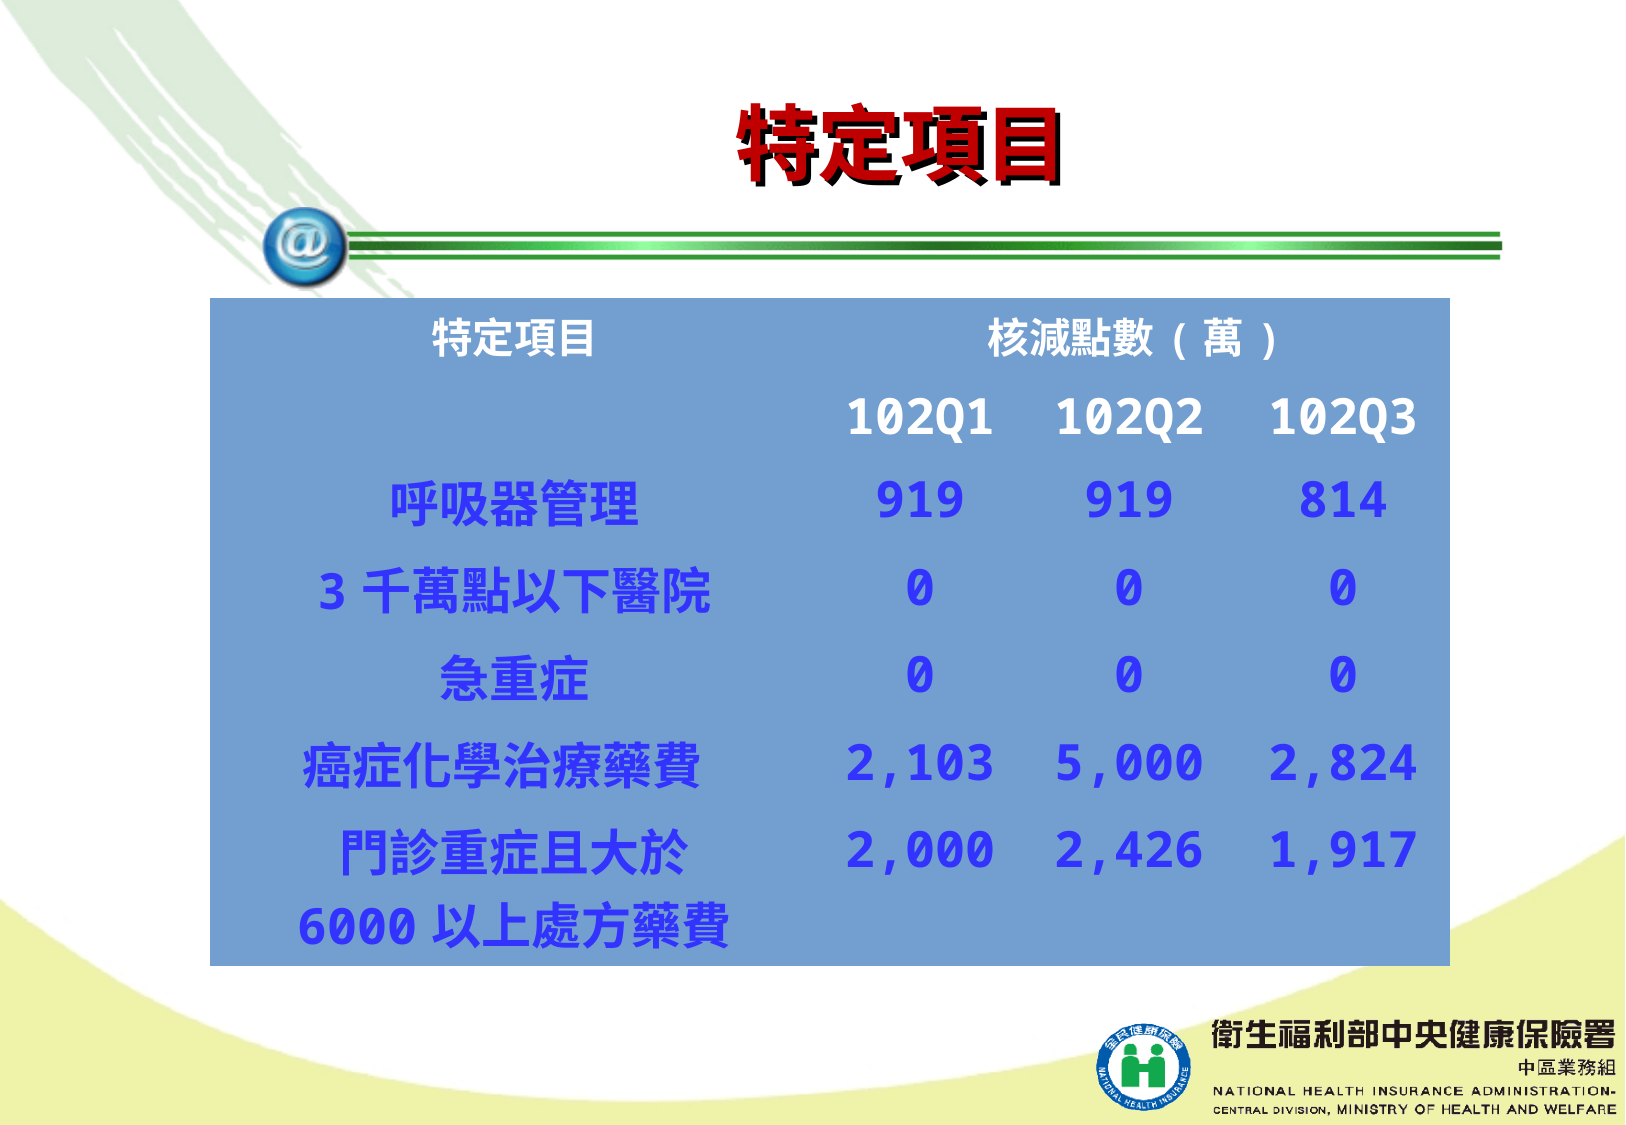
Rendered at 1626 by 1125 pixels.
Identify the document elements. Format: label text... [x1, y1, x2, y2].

table_cell 2,426 [1022, 806, 1236, 966]
table_cell 2,000 [819, 806, 1022, 966]
table_cell 0 [1236, 544, 1450, 632]
table_cell 102Q2 [1022, 374, 1236, 457]
table_cell 0 [819, 632, 1022, 719]
table_cell 919 [819, 457, 1022, 544]
table_cell 1,917 [1236, 806, 1450, 966]
table_cell 2,103 [819, 719, 1022, 806]
table_cell 102Q3 [1236, 374, 1450, 457]
table_cell 0 [1022, 544, 1236, 632]
table_cell 102Q1 [819, 374, 1022, 457]
text_box [633, 1046, 1013, 1107]
table_cell 門診重症且大於 6000以上處方藥費 [210, 806, 819, 966]
table_cell 919 [1022, 457, 1236, 544]
table_cell 急重症 [210, 632, 819, 719]
table_cell 呼吸器管理 [210, 457, 819, 544]
table_cell 5,000 [1022, 719, 1236, 806]
table_cell 2,824 [1236, 719, 1450, 806]
text_box 特定項目 [304, 67, 1498, 209]
table_header 核減點數(萬) [819, 298, 1450, 374]
table_cell 814 [1236, 457, 1450, 544]
table_cell 3千萬點以下醫院 [210, 544, 819, 632]
table_cell 癌症化學治療藥費 [210, 719, 819, 806]
table_cell 0 [819, 544, 1022, 632]
table_cell 0 [1236, 632, 1450, 719]
table_header 特定項目 [210, 298, 819, 457]
table_cell 0 [1022, 632, 1236, 719]
